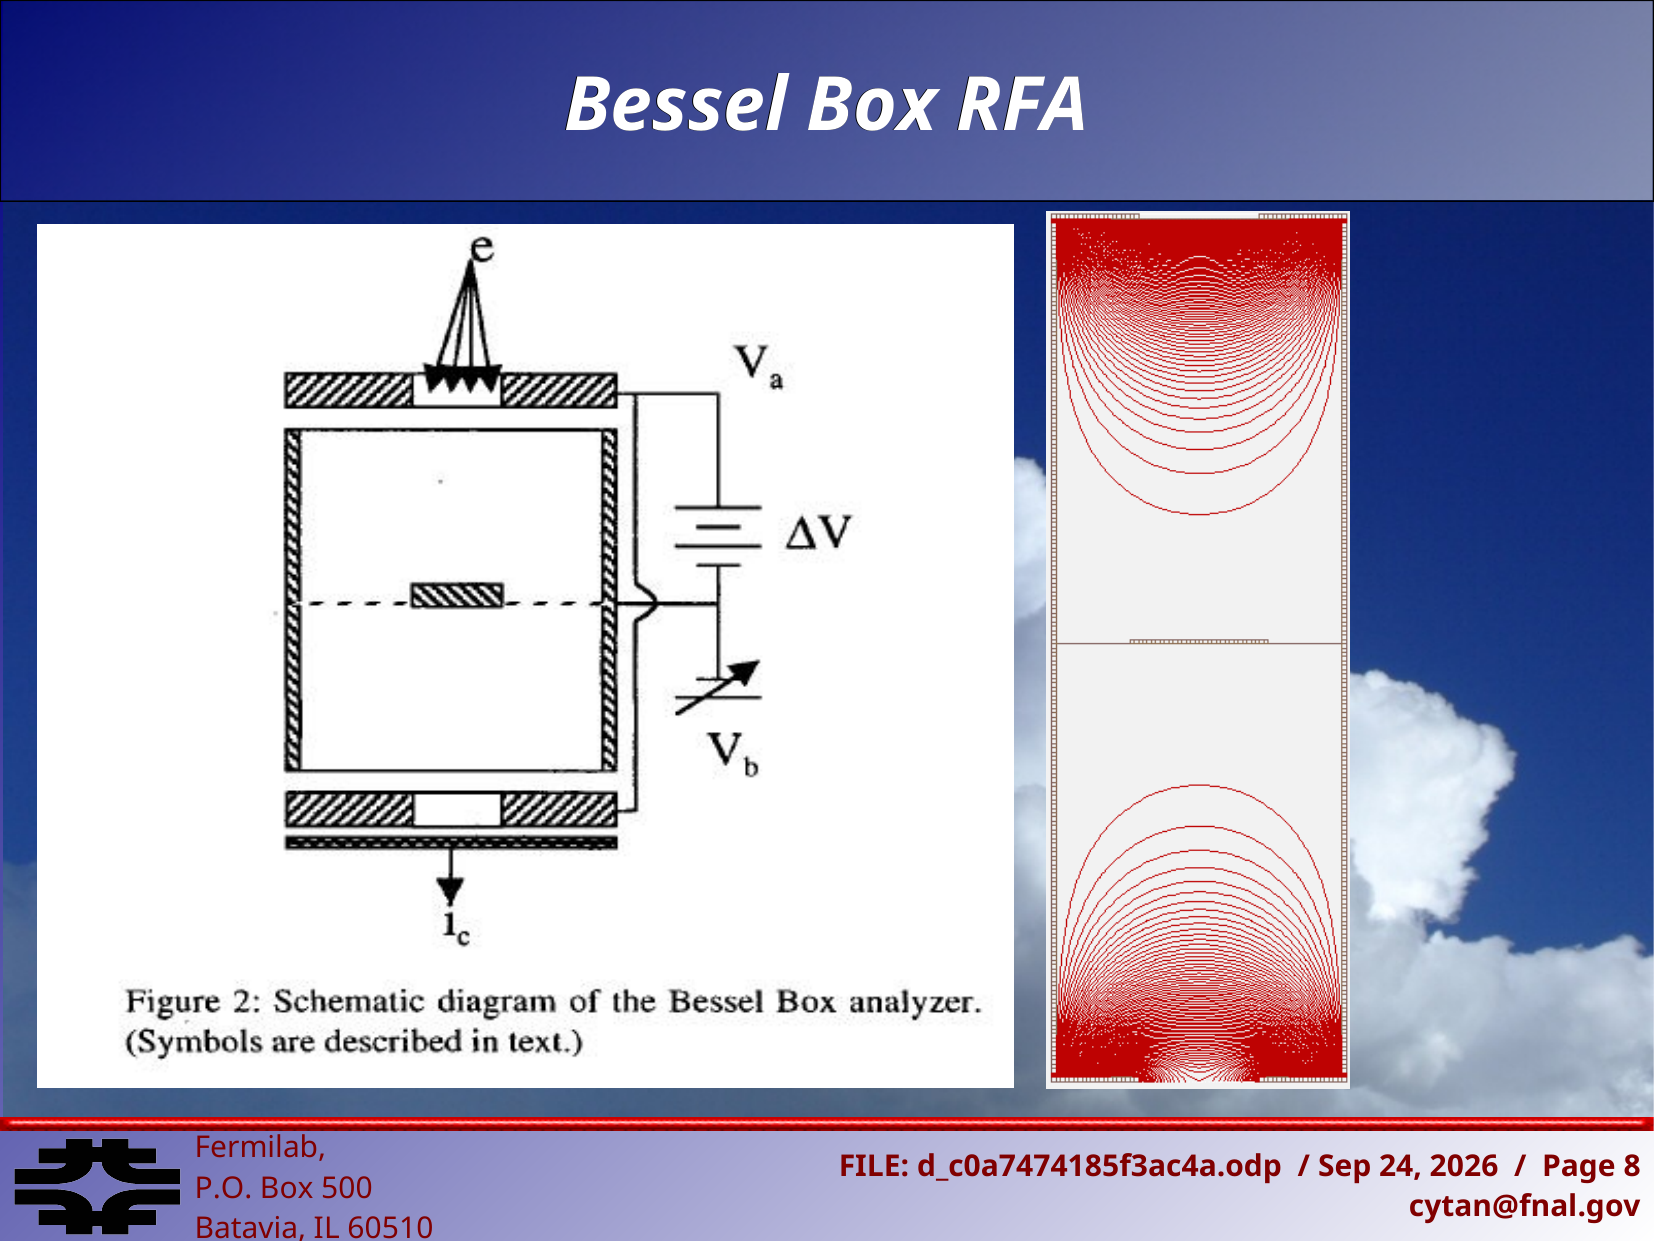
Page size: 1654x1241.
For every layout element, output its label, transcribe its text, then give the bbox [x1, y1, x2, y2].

title Bessel Box RFA [0, 7, 1654, 197]
picture [3, 197, 1653, 201]
picture [0, 202, 1654, 1131]
picture [3, 1, 1653, 7]
picture [10, 1137, 184, 1236]
